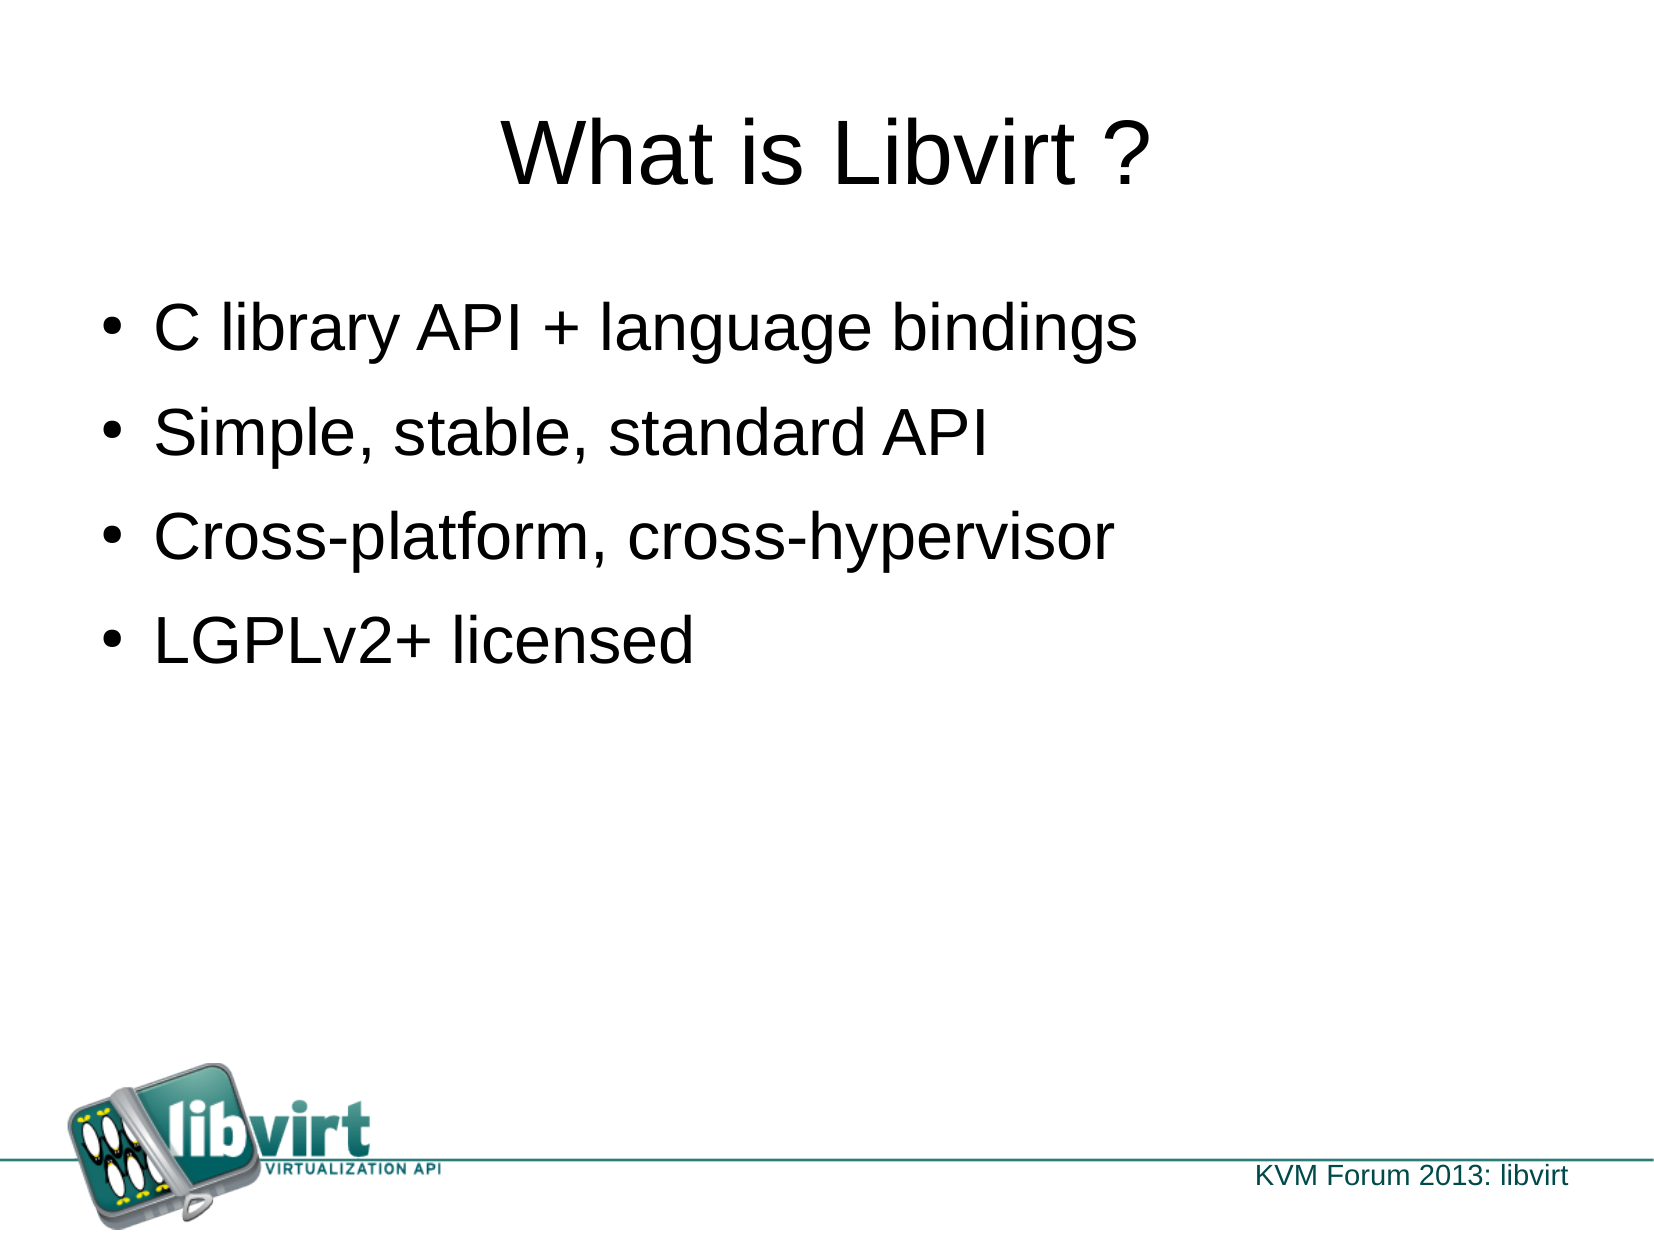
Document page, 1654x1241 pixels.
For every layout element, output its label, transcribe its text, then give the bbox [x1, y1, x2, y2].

title What is Libvirt ? [82, 49, 1571, 257]
picture [0, 1063, 1654, 1230]
list C library API + language bindings Simple, stable, standard API Cross-platform, cross-hypervisor LGPLv2+ licensed [82, 290, 1571, 1010]
